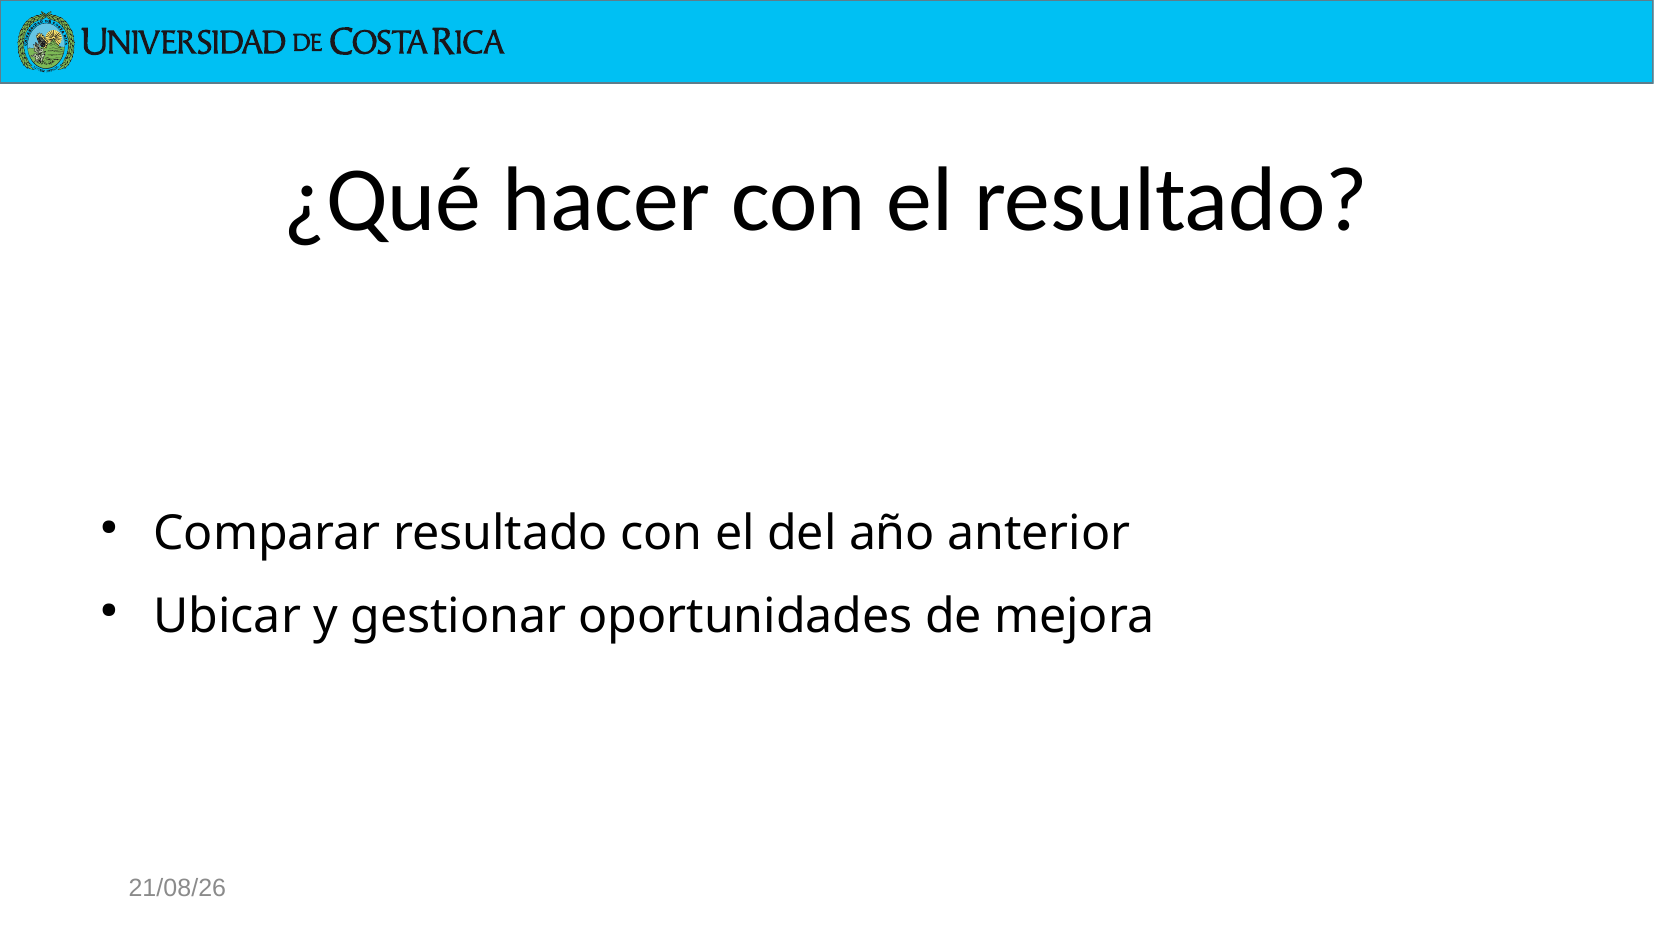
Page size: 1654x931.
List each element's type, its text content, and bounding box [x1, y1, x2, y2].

title ¿Qué hacer con el resultado? [82, 129, 1571, 286]
list Comparar resultado con el del año anterior Ubicar y gestionar oportunidades de mejora [82, 389, 1571, 758]
